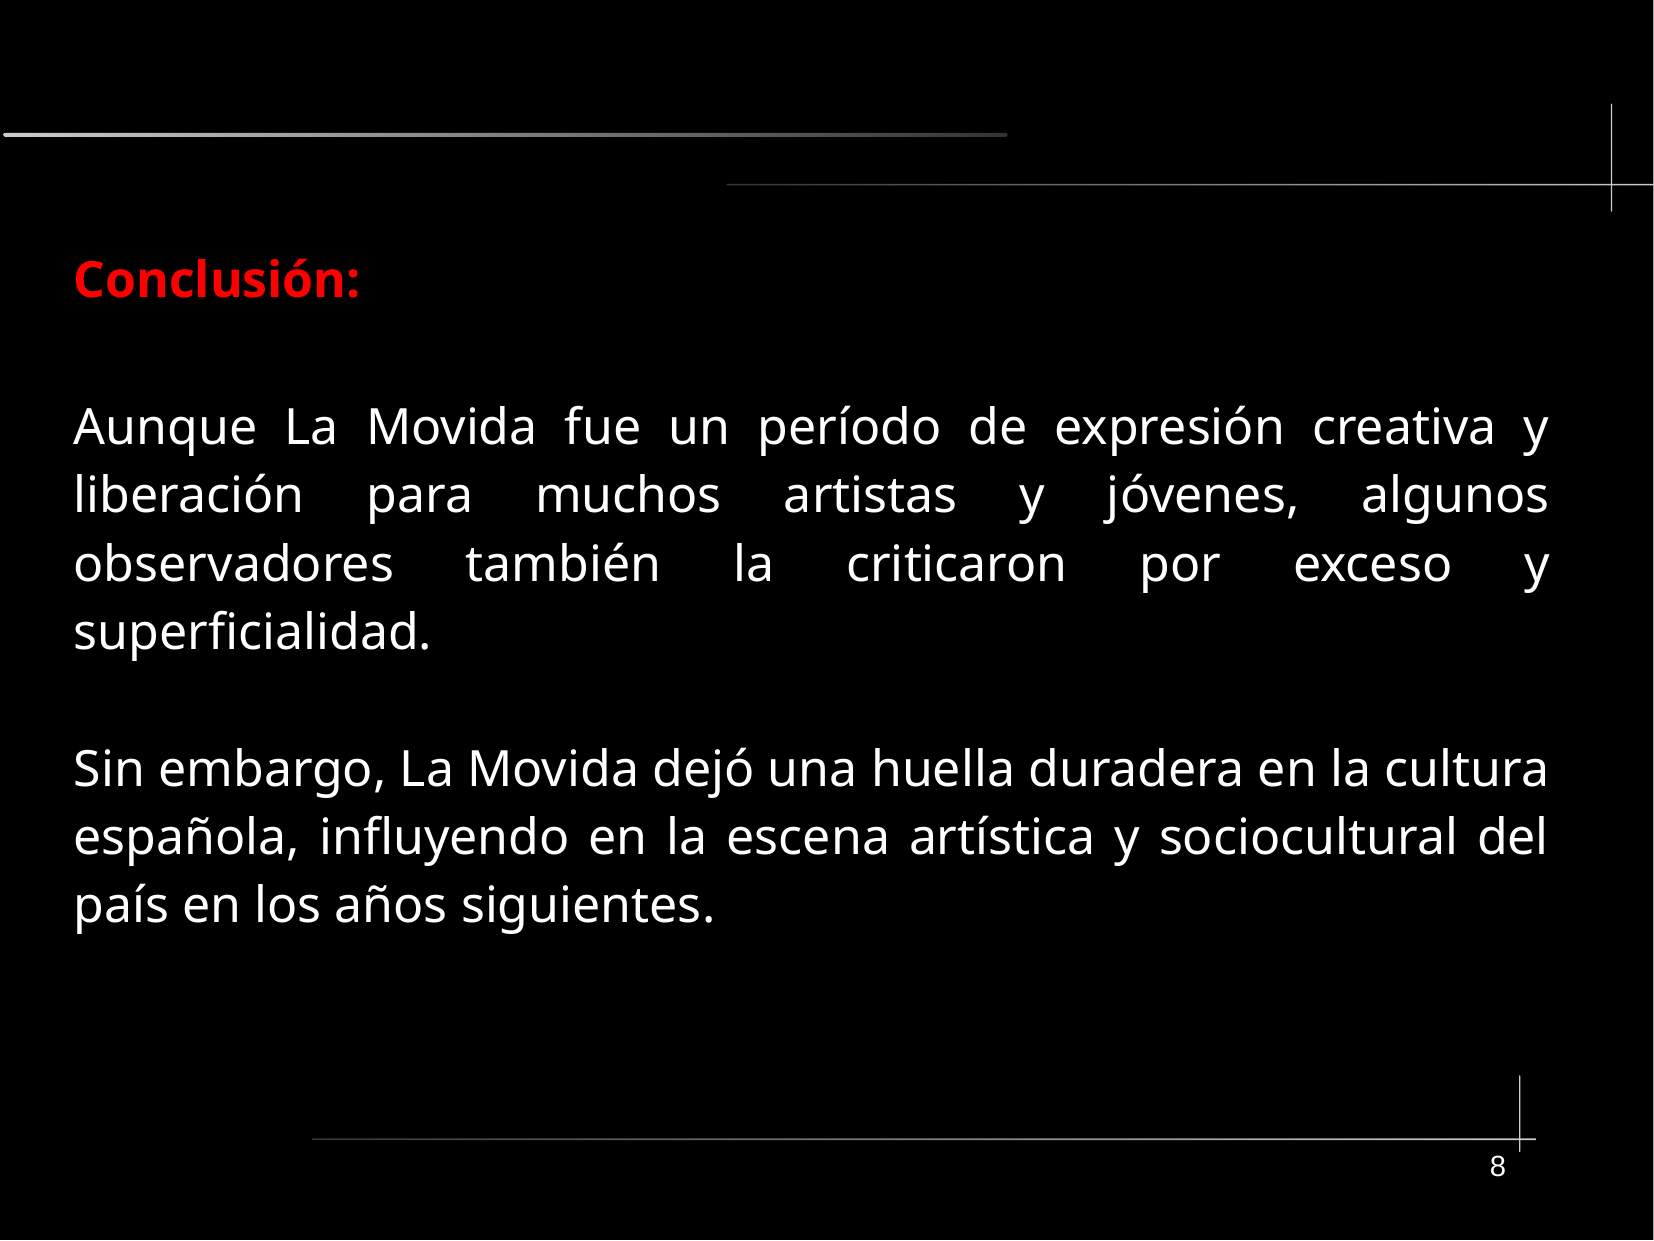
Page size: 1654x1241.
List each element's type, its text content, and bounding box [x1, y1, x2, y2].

text_box Aunque La Movida fue un período de expresión creativa y liberación para muchos artistas y jóvenes, algunos observadores también la criticaron por exceso y superficialidad. Sin embargo, La Movida dejó una huella duradera en la cultura española, influyendo en la escena artística y sociocultural del país en los años siguientes. [59, 383, 1565, 791]
text_box Conclusión: [59, 236, 621, 308]
